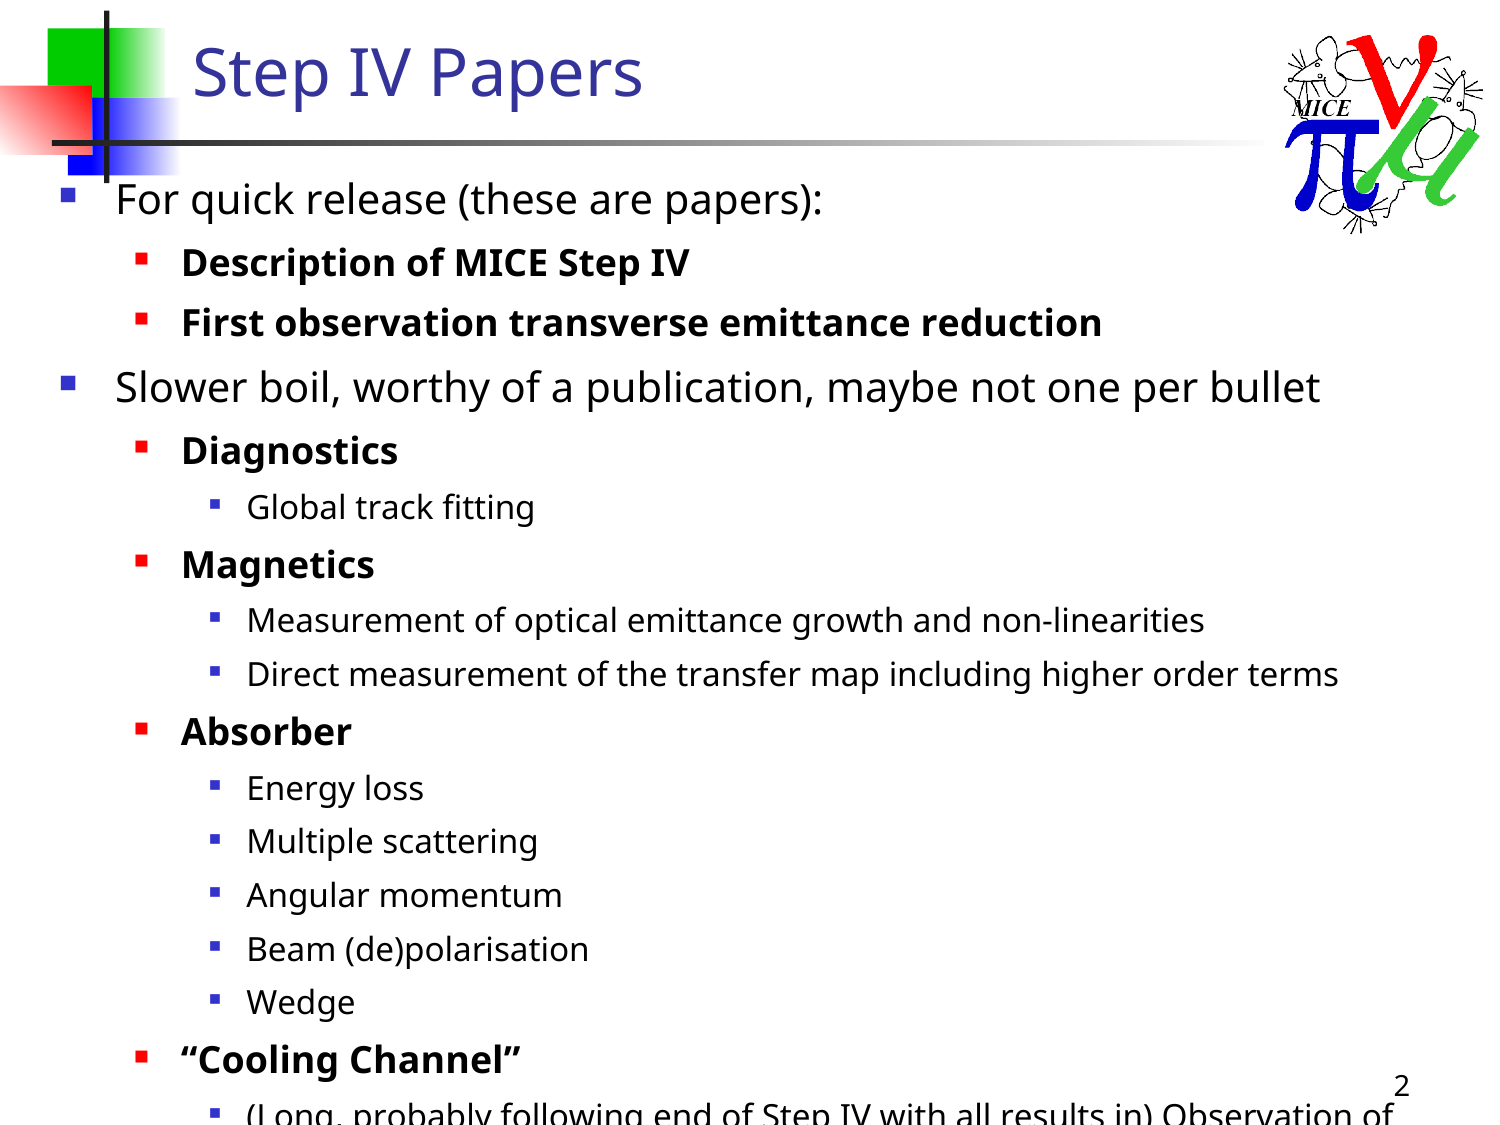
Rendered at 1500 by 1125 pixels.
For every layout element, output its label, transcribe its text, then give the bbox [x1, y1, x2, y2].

picture [1264, 5, 1500, 251]
list For quick release (these are papers): Description of MICE Step IV First observation transverse emittance reduction Slower boil, worthy of a publication, maybe not one per bullet Diagnostics Global track fitting Magnetics Measurement of optical emittance growth and non-linearities Direct measurement of the transfer map including higher order terms Absorber Energy loss Multiple scattering Angular momentum Beam (de)polarisation Wedge “Cooling Channel” (Long, probably following end of Step IV with all results in) Observation of transverse emittance reduction Emittance exchange with wedge [59, 169, 1495, 1111]
title Step IV Papers [191, 0, 1471, 164]
